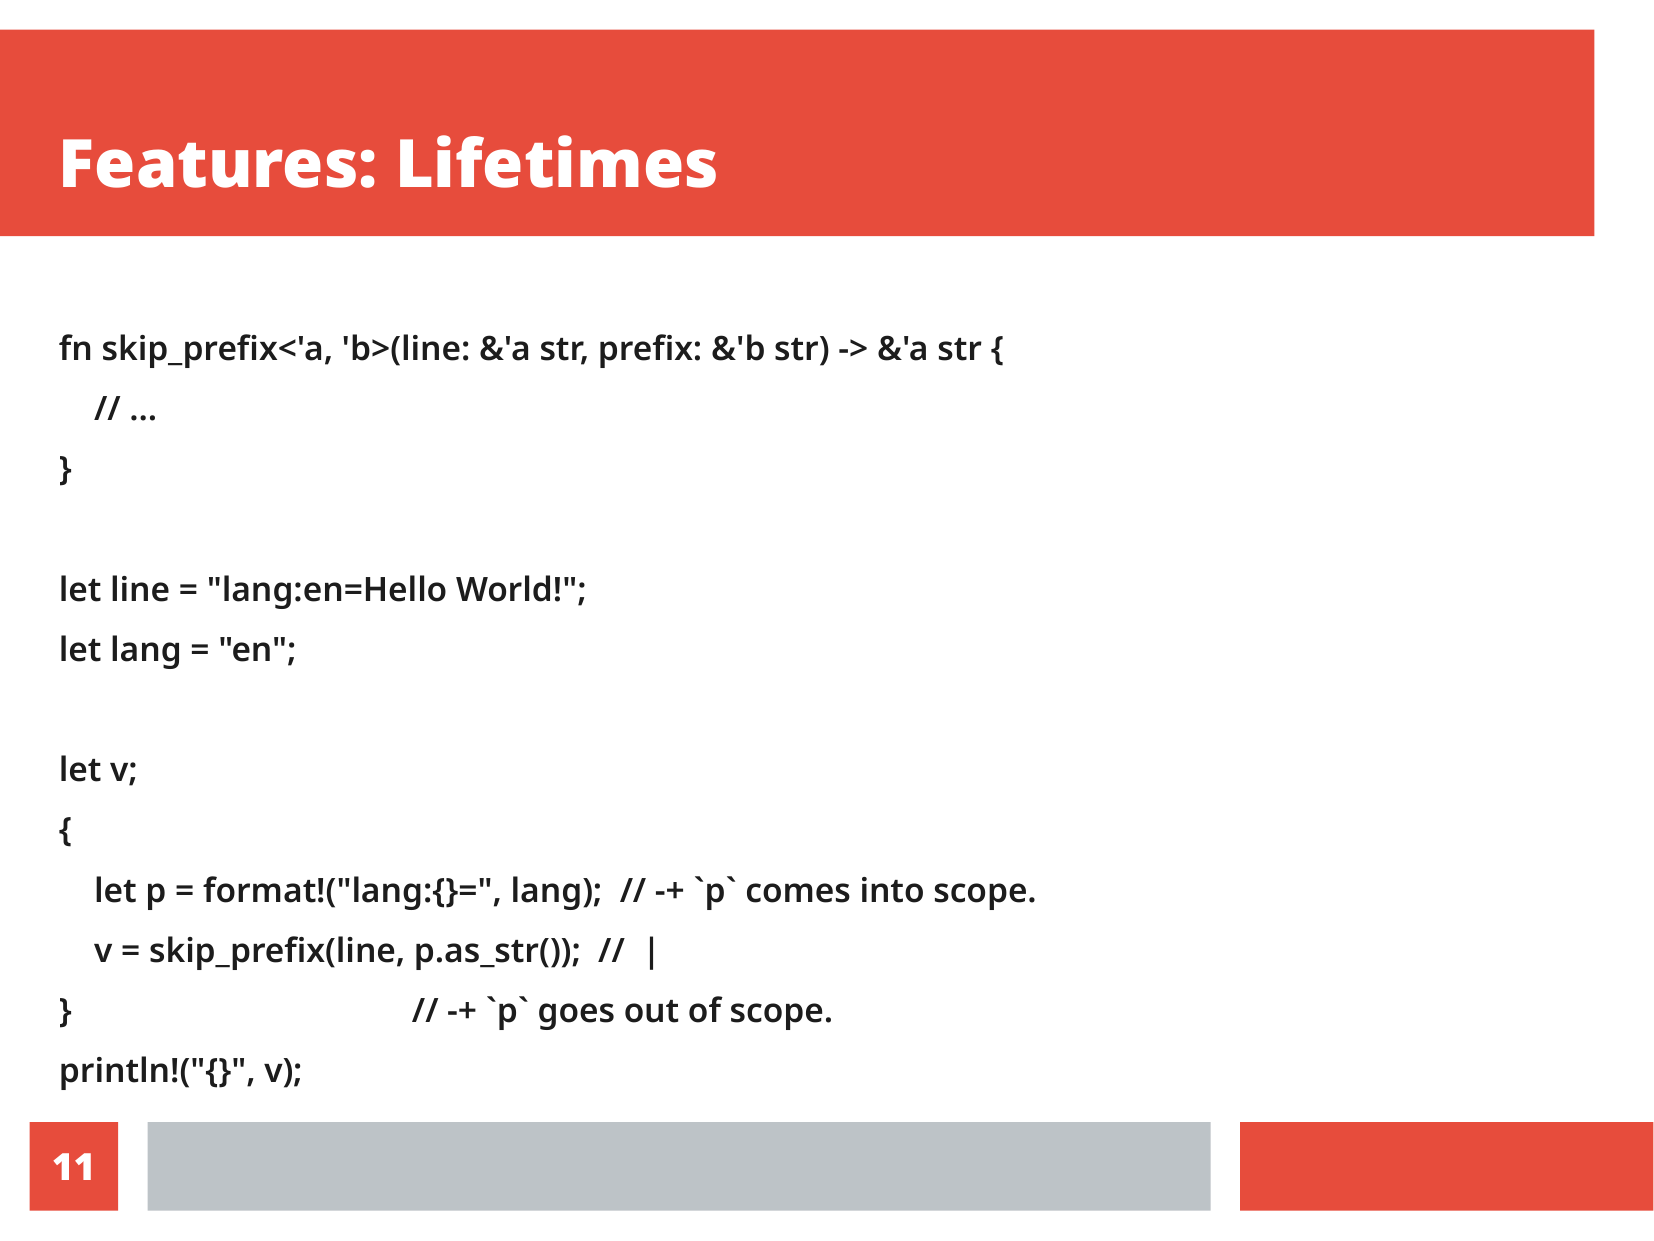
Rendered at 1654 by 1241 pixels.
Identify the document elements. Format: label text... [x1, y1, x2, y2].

title Features: Lifetimes [59, 59, 1595, 207]
list fn skip_prefix<'a, 'b>(line: &'a str, prefix: &'b str) -> &'a str { // ... } let line = "lang:en=Hello World!"; let lang = "en"; let v; { let p = format!("lang:{}=", lang); // -+ `p` comes into scope. v = skip_prefix(line, p.as_str()); // | } // -+ `p` goes out of scope. println!("{}", v); [59, 324, 1565, 1093]
